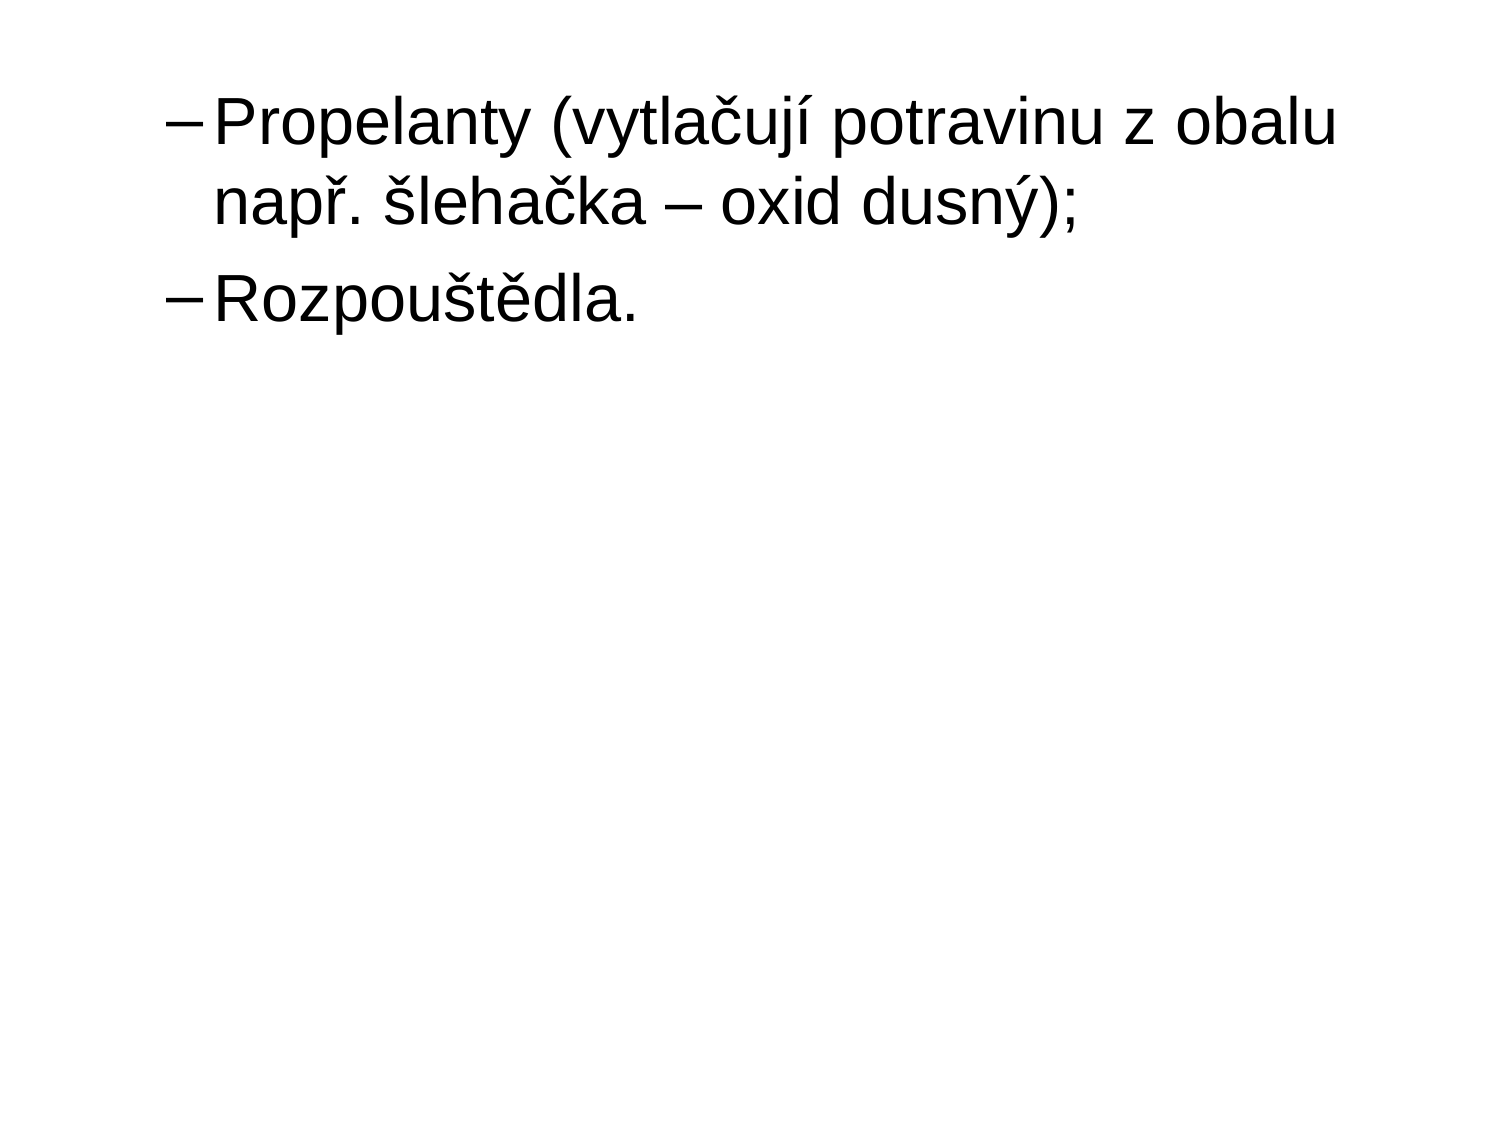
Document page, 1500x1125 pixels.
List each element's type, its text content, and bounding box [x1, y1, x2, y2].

list Propelanty (vytlačují potravinu z obalu např. šlehačka – oxid dusný); Rozpouštědla. [76, 70, 1427, 1010]
